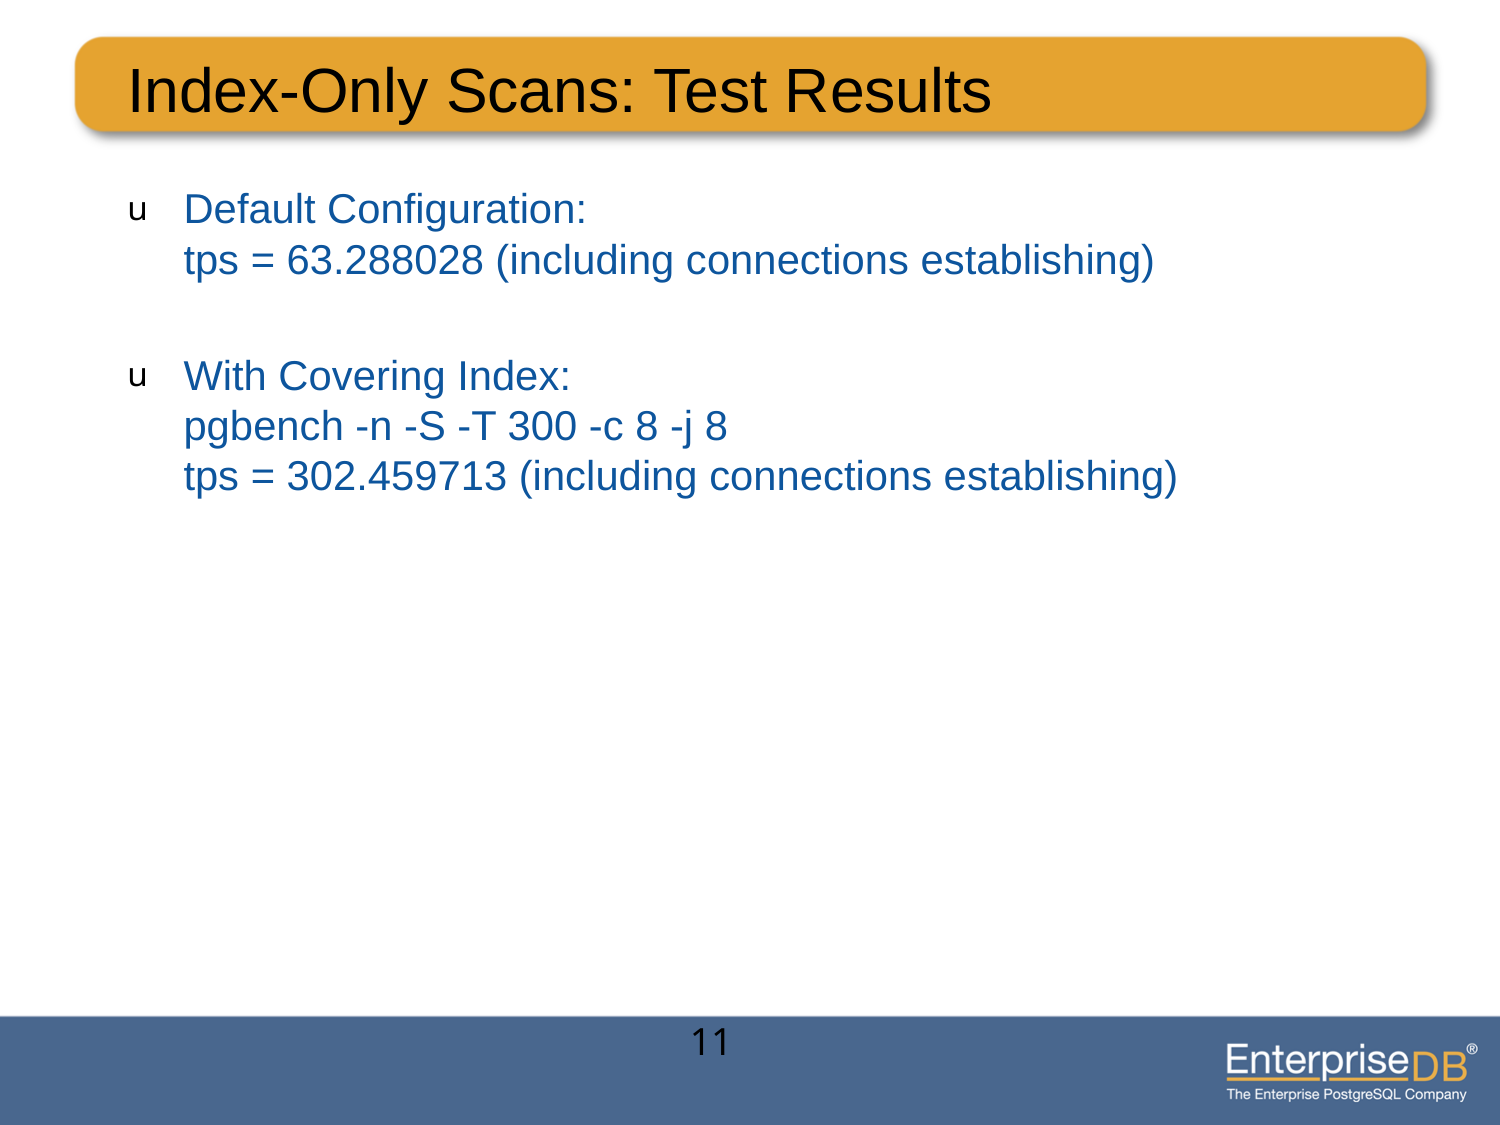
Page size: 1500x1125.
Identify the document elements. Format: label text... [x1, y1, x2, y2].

list Default Configuration: tps = 63.288028 (including connections establishing) With Covering Index: pgbench -n -S -T 300 -c 8 -j 8 tps = 302.459713 (including connections establishing) [112, 174, 1388, 963]
slide_number <number> [675, 1010, 825, 1125]
title Index-Only Scans: Test Results [112, 37, 1388, 138]
picture [0, 0, 1500, 1125]
